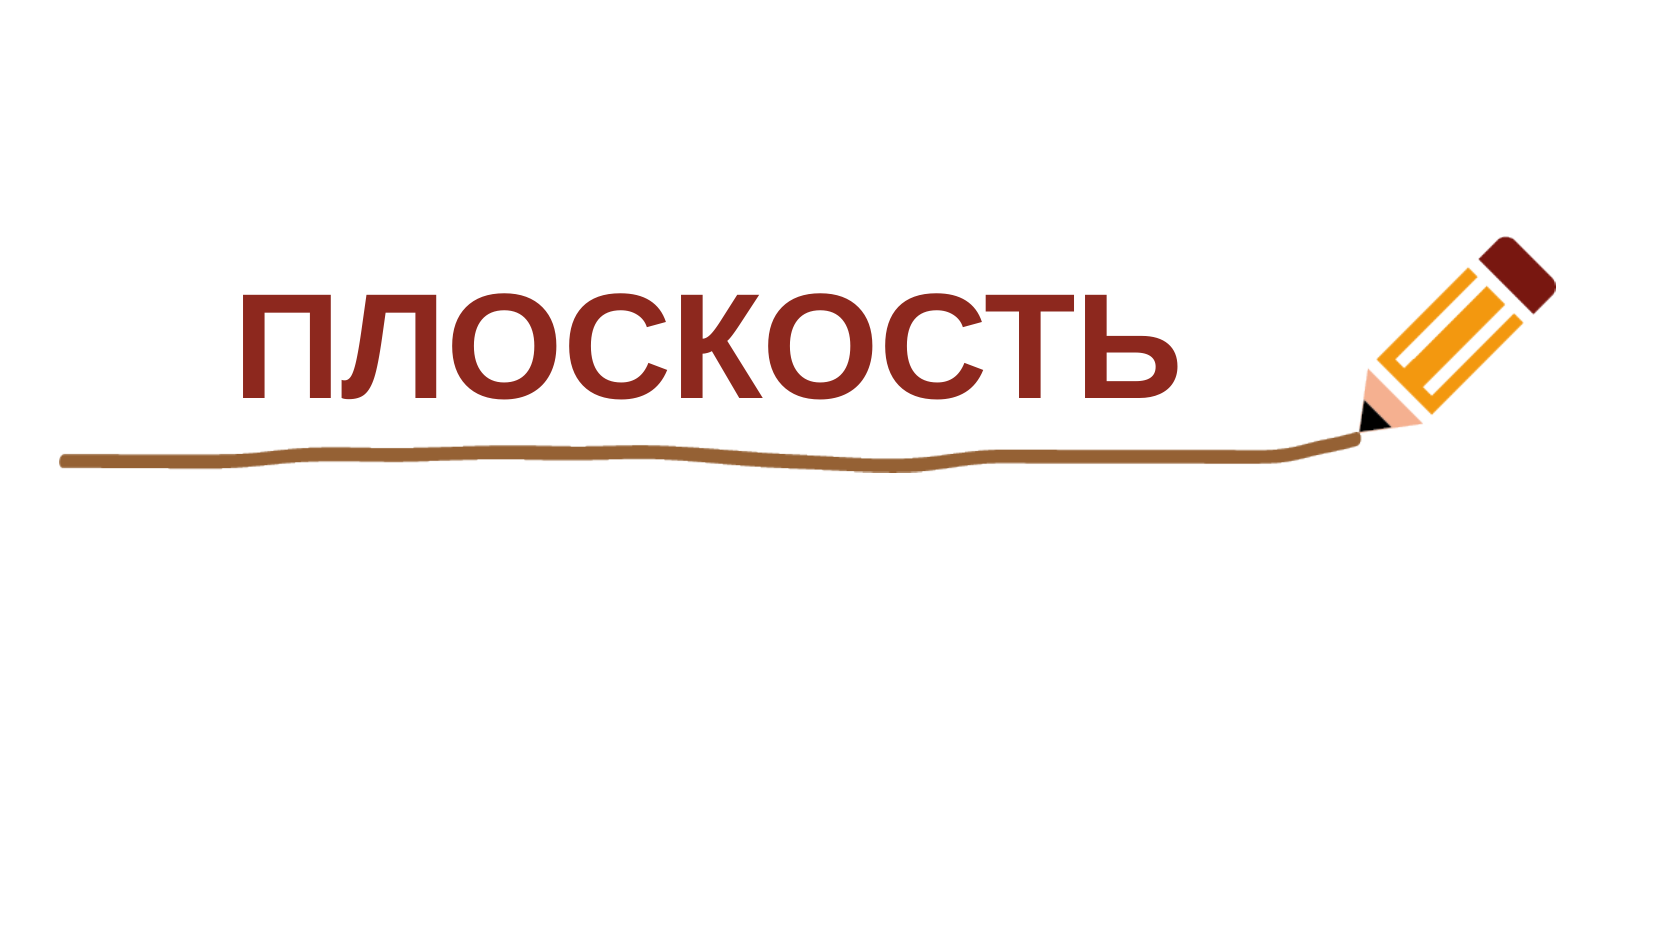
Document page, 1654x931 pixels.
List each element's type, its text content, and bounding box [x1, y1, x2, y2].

picture [59, 236, 1556, 473]
title ПЛОСКОСТЬ [88, 263, 1329, 431]
